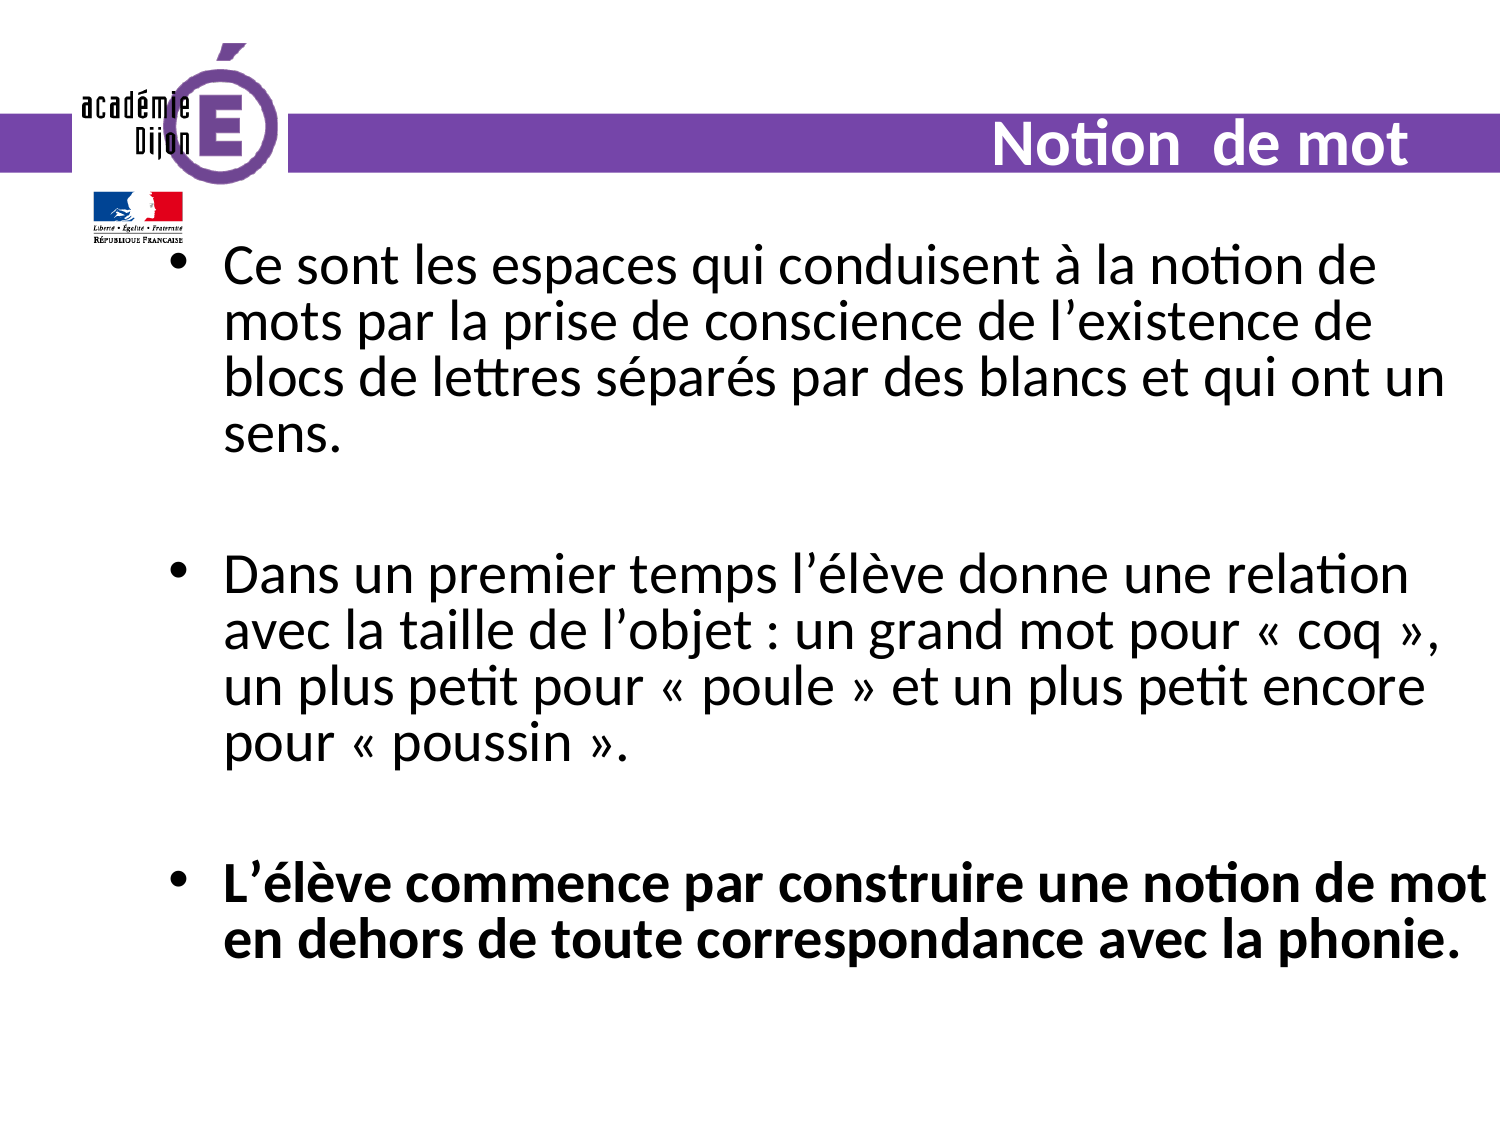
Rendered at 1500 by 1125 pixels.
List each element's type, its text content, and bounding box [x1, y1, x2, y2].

picture [82, 43, 278, 243]
text_box Ce sont les espaces qui conduisent à la notion de mots par la prise de conscience de l’existence de blocs de lettres séparés par des blancs et qui ont un sens. Dans un premier temps l’élève donne une relation avec la taille de l’objet : un grand mot pour « coq », un plus petit pour « poule » et un plus petit encore pour « poussin ». L’élève commence par construire une notion de mot en dehors de toute correspondance avec la phonie. [153, 231, 1500, 1035]
text_box Notion de mot [360, 45, 1426, 231]
